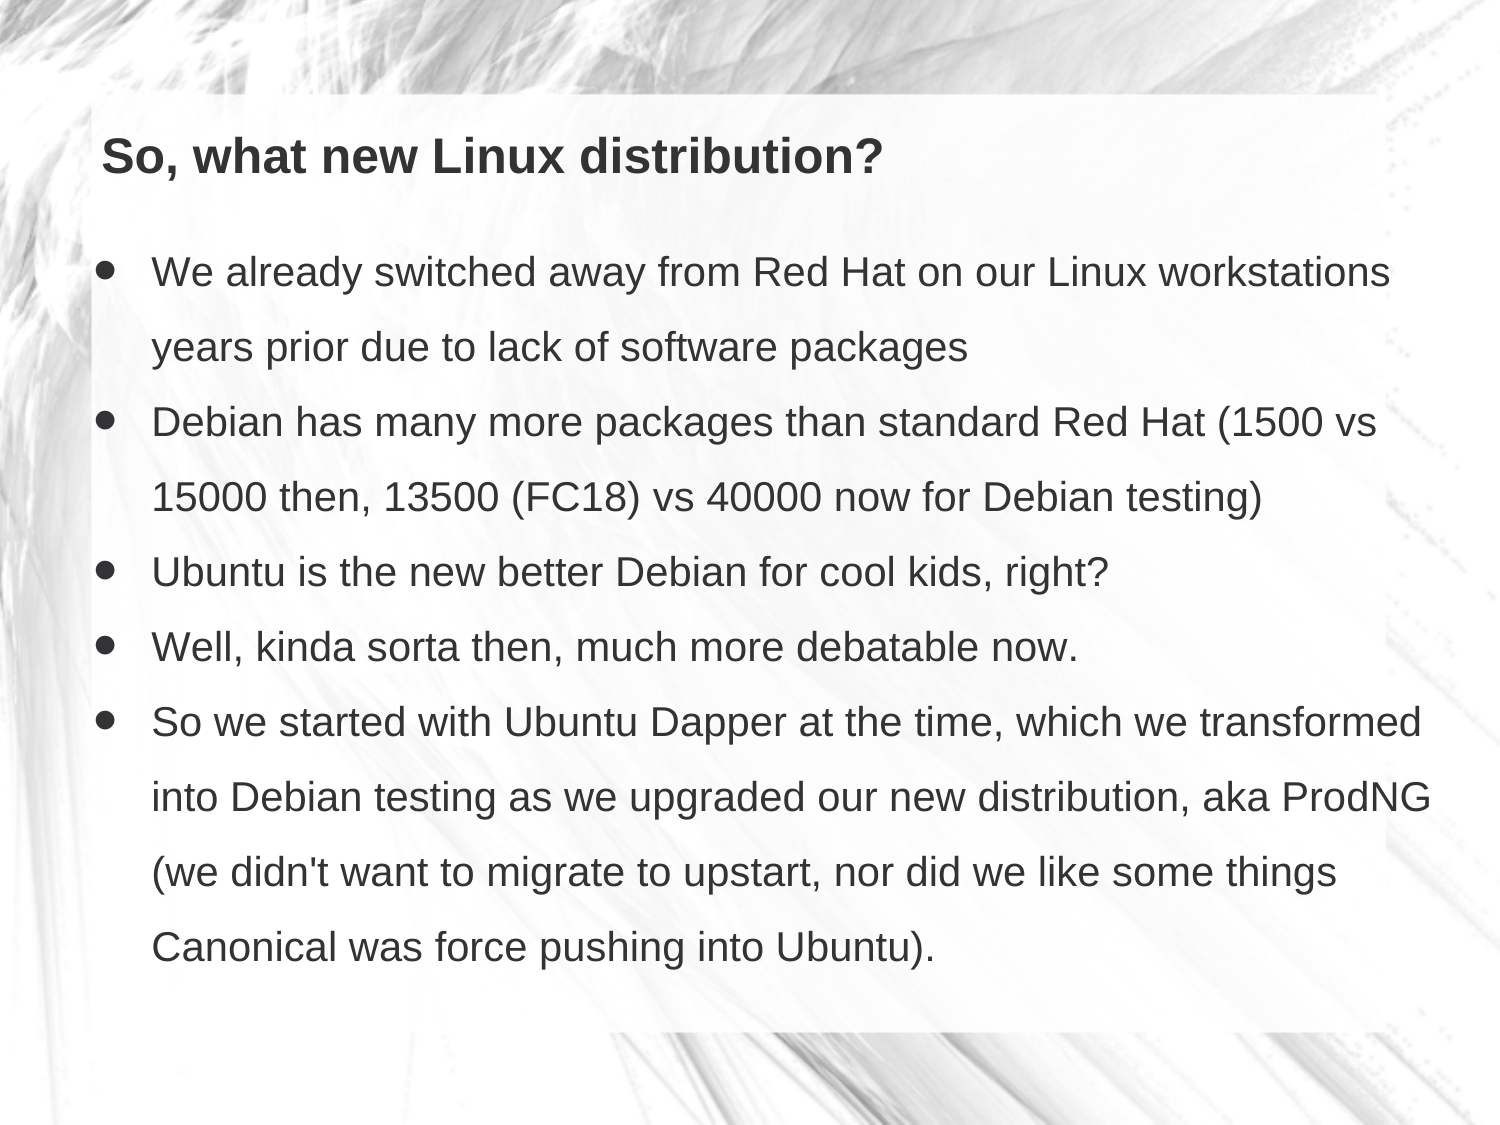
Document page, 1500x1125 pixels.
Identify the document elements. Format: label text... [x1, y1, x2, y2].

list We already switched away from Red Hat on our Linux workstations years prior due to lack of software packages Debian has many more packages than standard Red Hat (1500 vs 15000 then, 13500 (FC18) vs 40000 now for Debian testing) Ubuntu is the new better Debian for cool kids, right? Well, kinda sorta then, much more debatable now. So we started with Ubuntu Dapper at the time, which we transformed into Debian testing as we upgraded our new distribution, aka ProdNG (we didn't want to migrate to upstart, nor did we like some things Canonical was force pushing into Ubuntu). [61, 204, 1461, 1047]
picture [0, 0, 1500, 1125]
title So, what new Linux distribution? [61, 108, 1412, 204]
